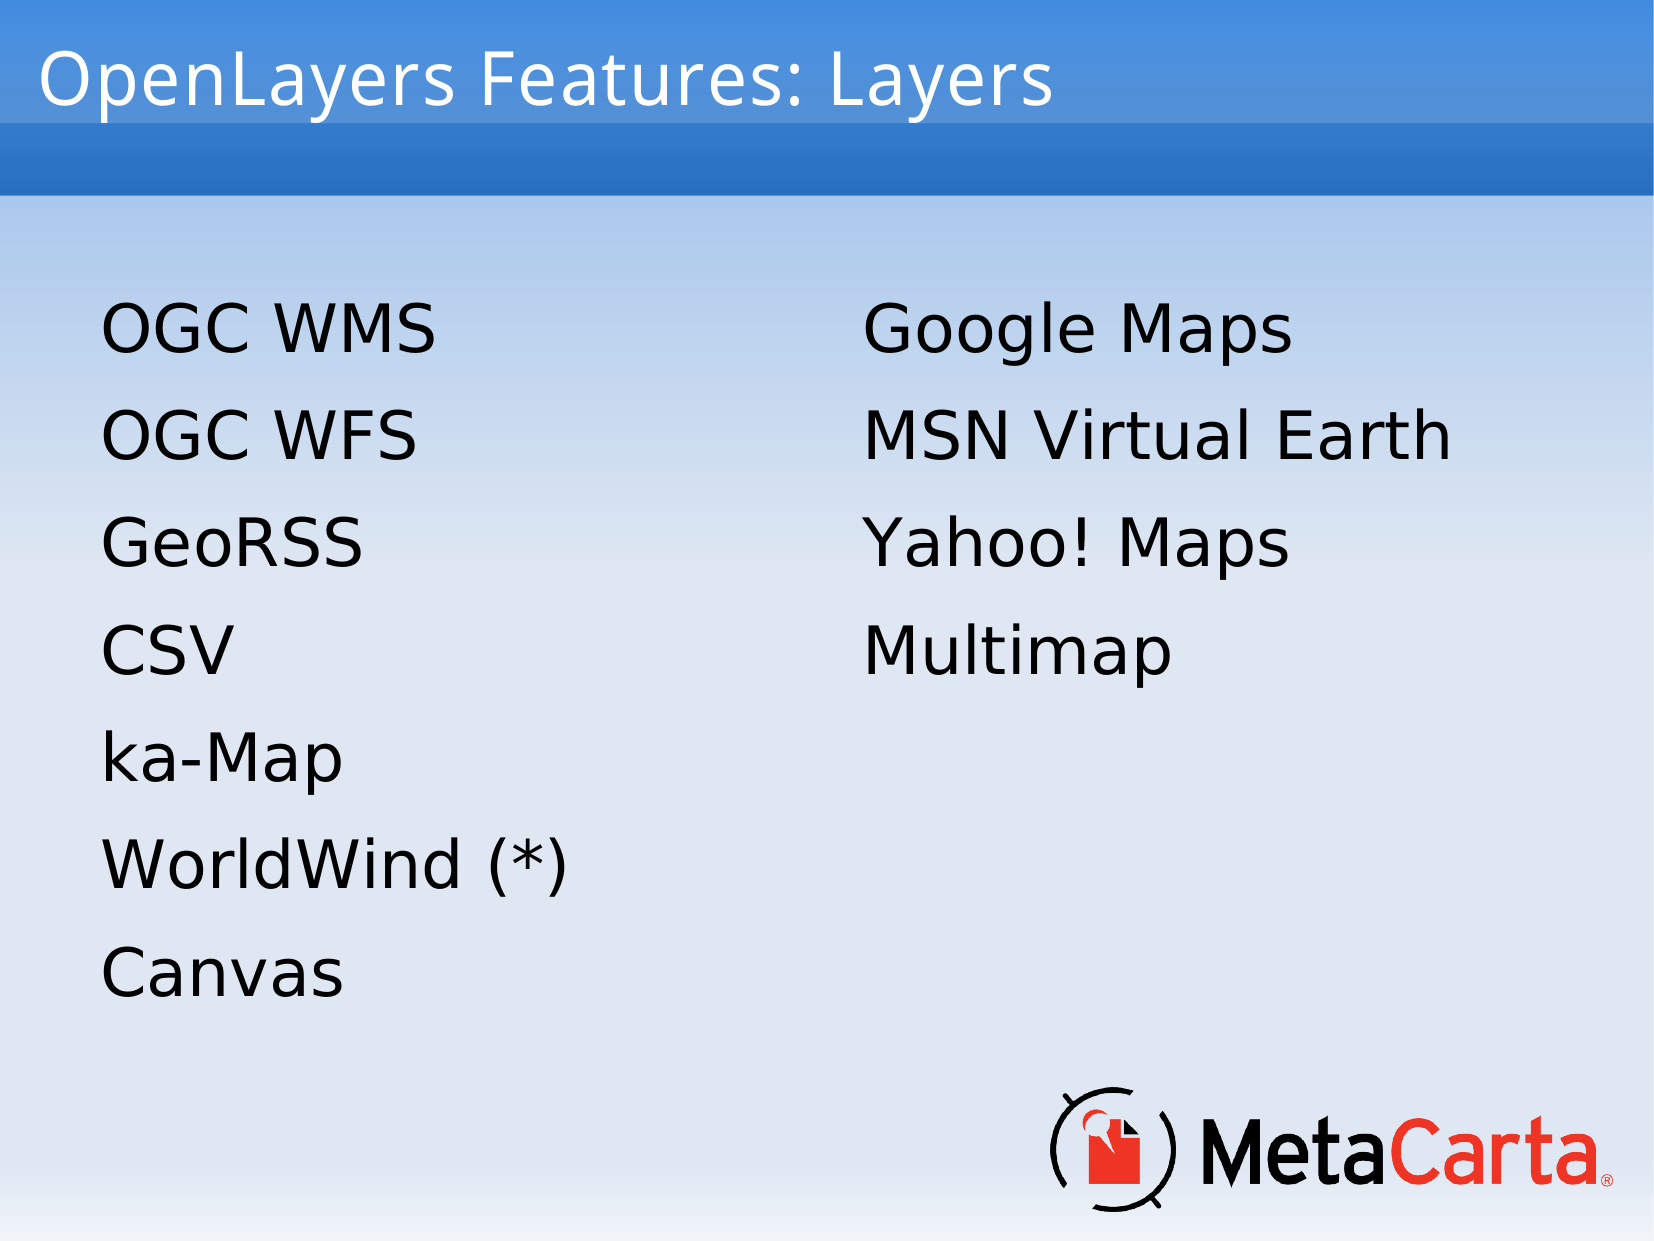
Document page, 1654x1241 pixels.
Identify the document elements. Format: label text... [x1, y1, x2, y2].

picture [0, 0, 1654, 1241]
title OpenLayers Features: Layers [37, 2, 1463, 151]
list Google Maps MSN Virtual Earth Yahoo! Maps Multimap [845, 290, 1572, 1094]
list OGC WMS OGC WFS GeoRSS CSV ka-Map WorldWind (*) Canvas [82, 290, 809, 1109]
